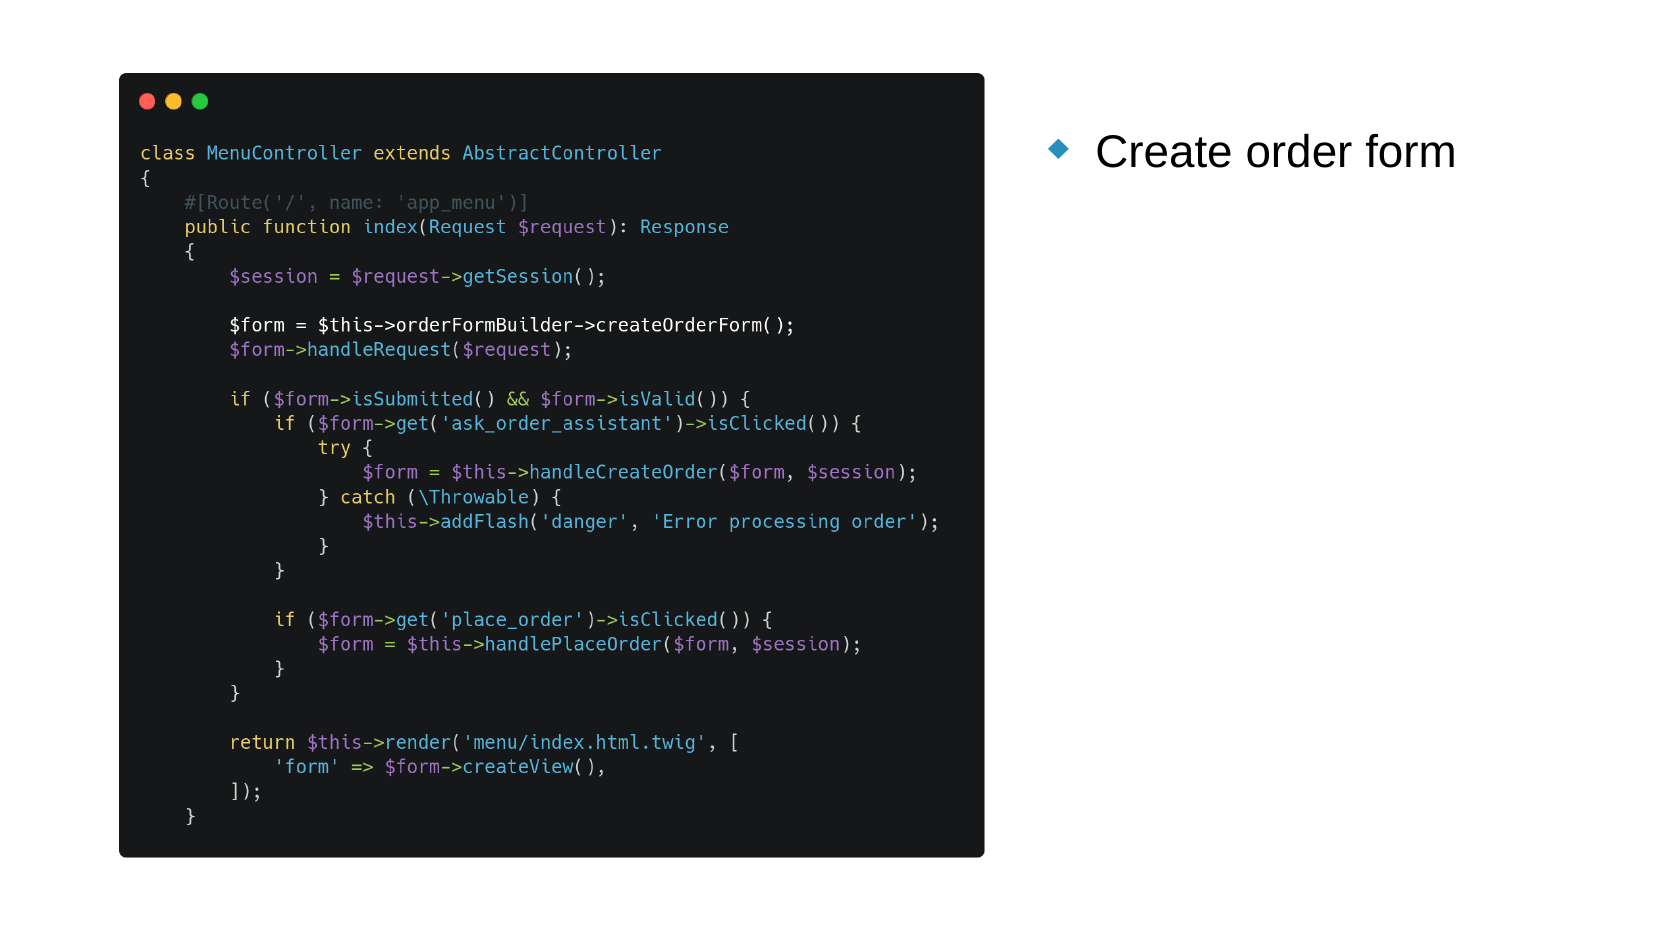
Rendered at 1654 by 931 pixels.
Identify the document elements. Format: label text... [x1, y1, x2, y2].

picture [45, 0, 1058, 931]
text_box Create order form [1033, 118, 1625, 755]
